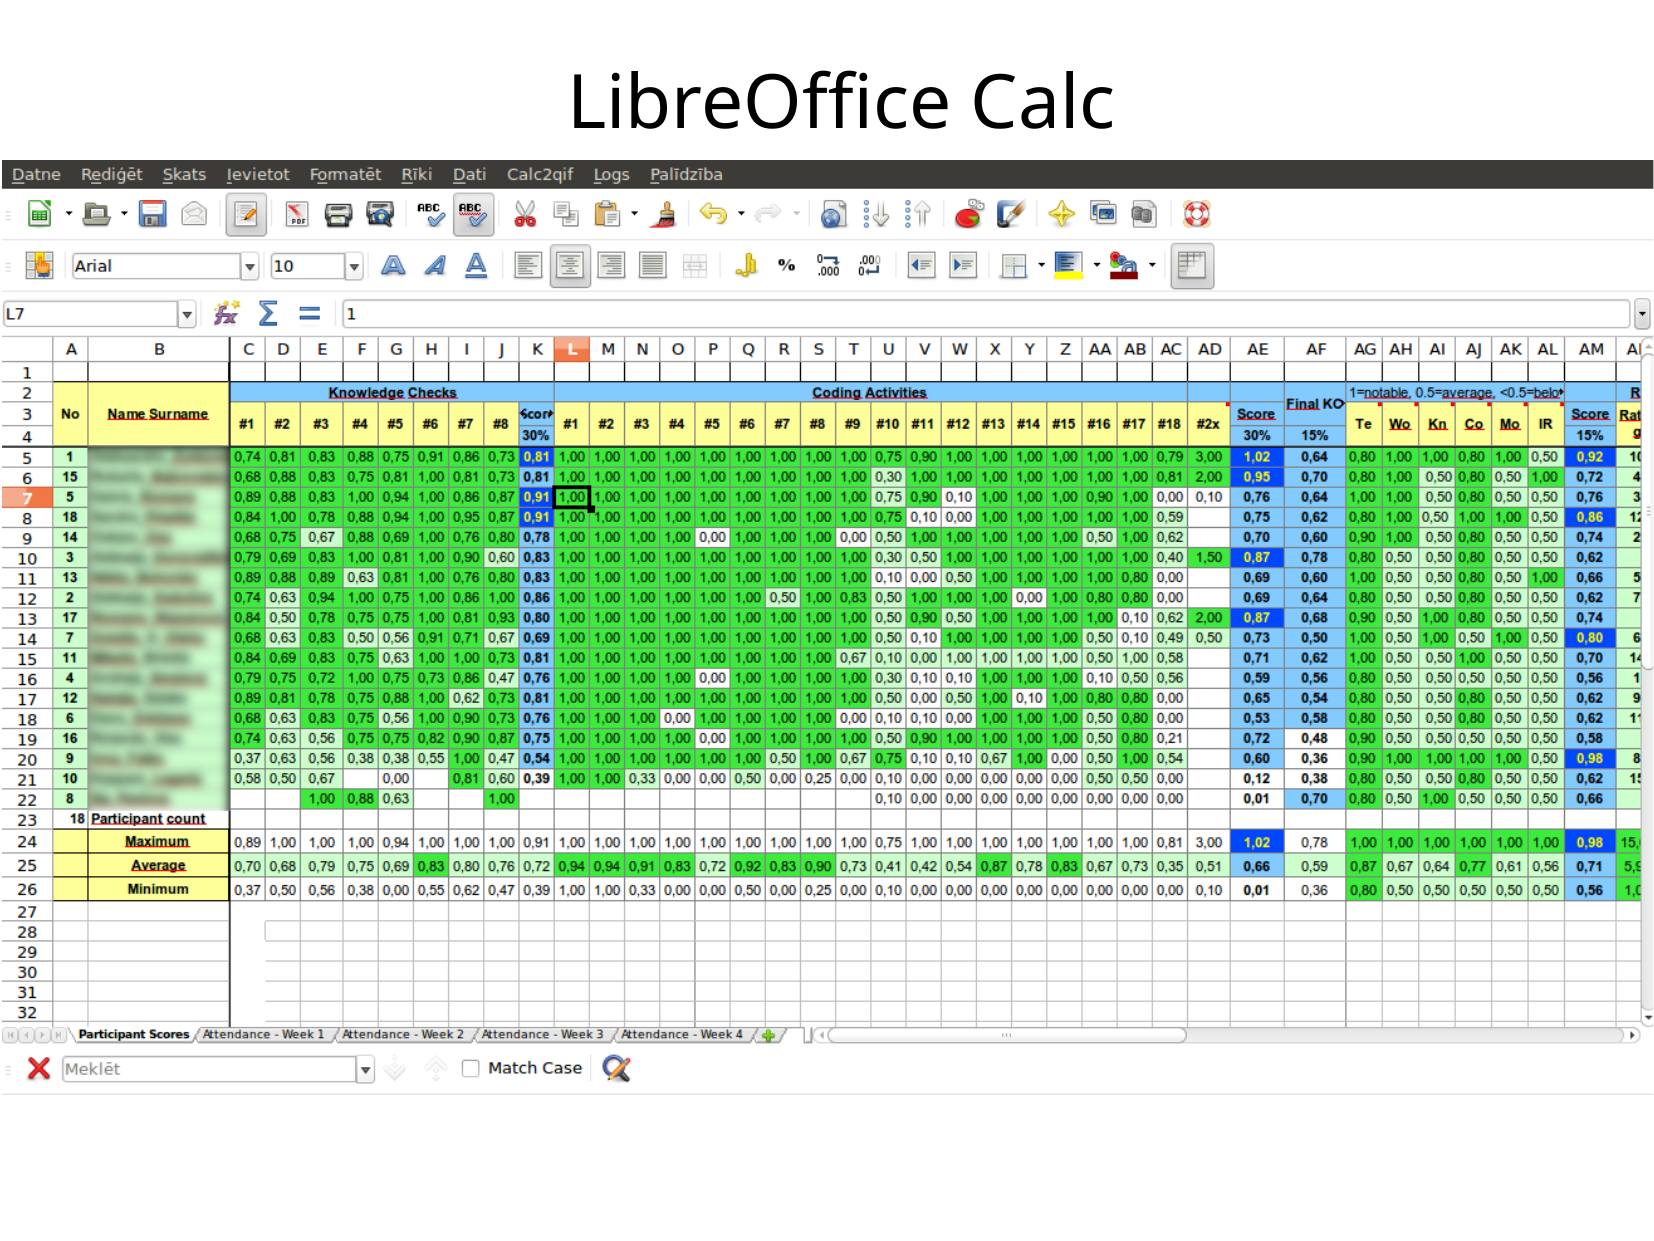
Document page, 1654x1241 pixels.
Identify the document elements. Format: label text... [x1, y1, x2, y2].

picture [2, 160, 1654, 1095]
title LibreOffice Calc [159, 41, 1524, 158]
